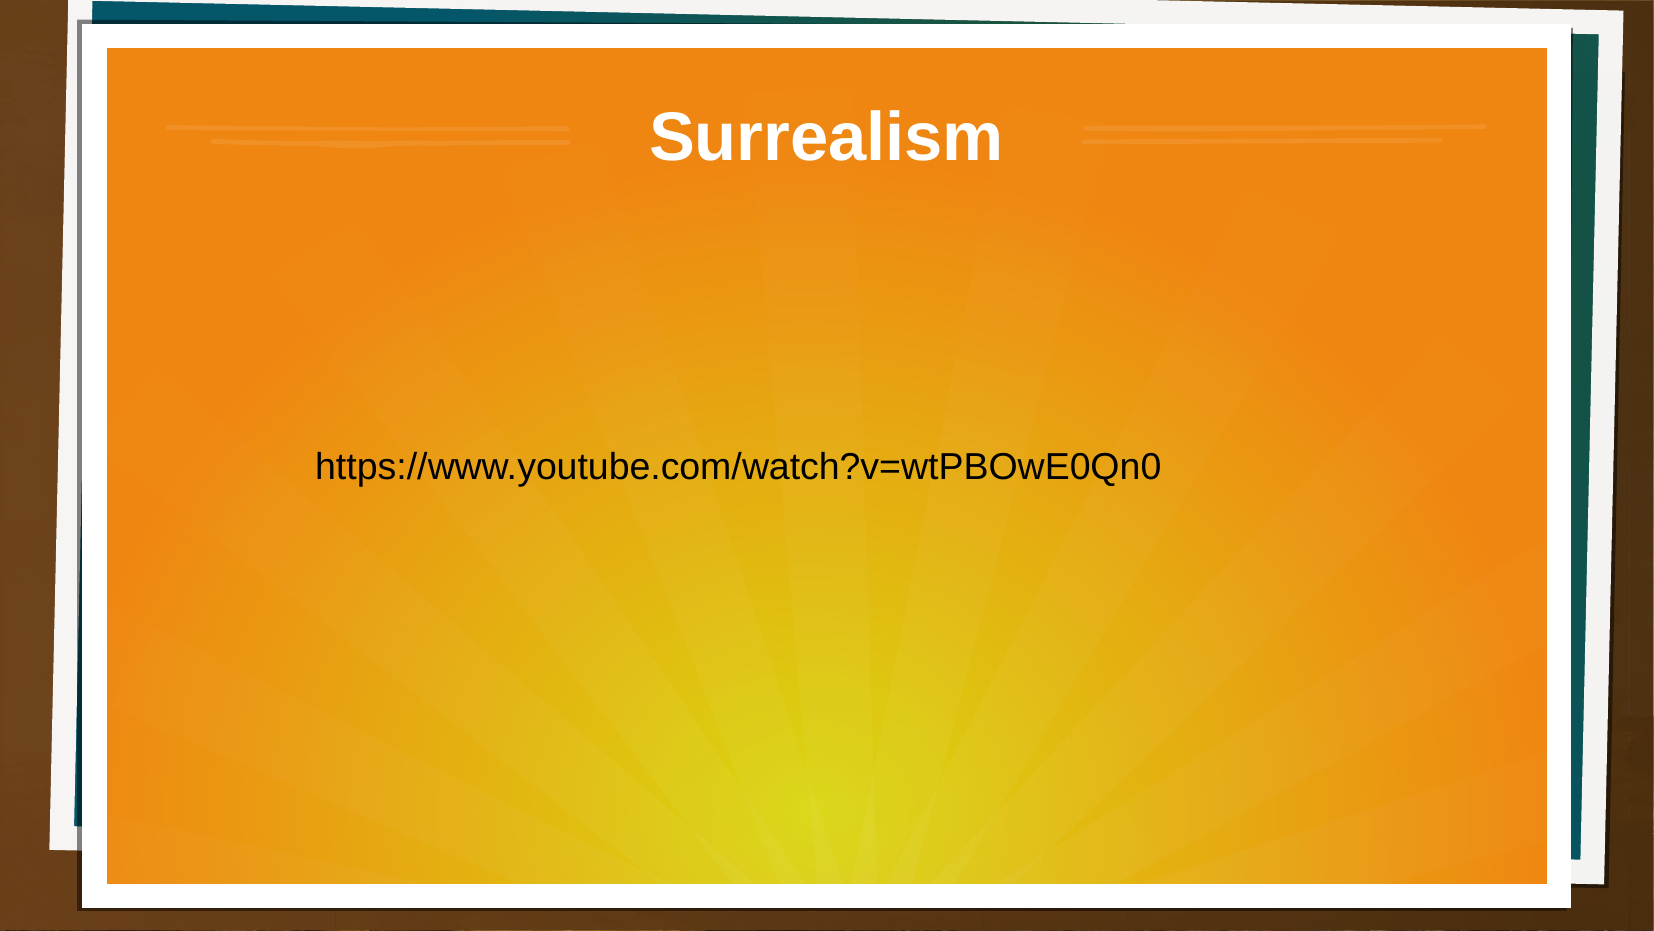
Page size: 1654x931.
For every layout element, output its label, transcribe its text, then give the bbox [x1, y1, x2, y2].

title Surrealism [566, 17, 1087, 249]
text_box https://www.youtube.com/watch?v=wtPBOwE0Qn0 [300, 437, 1354, 508]
